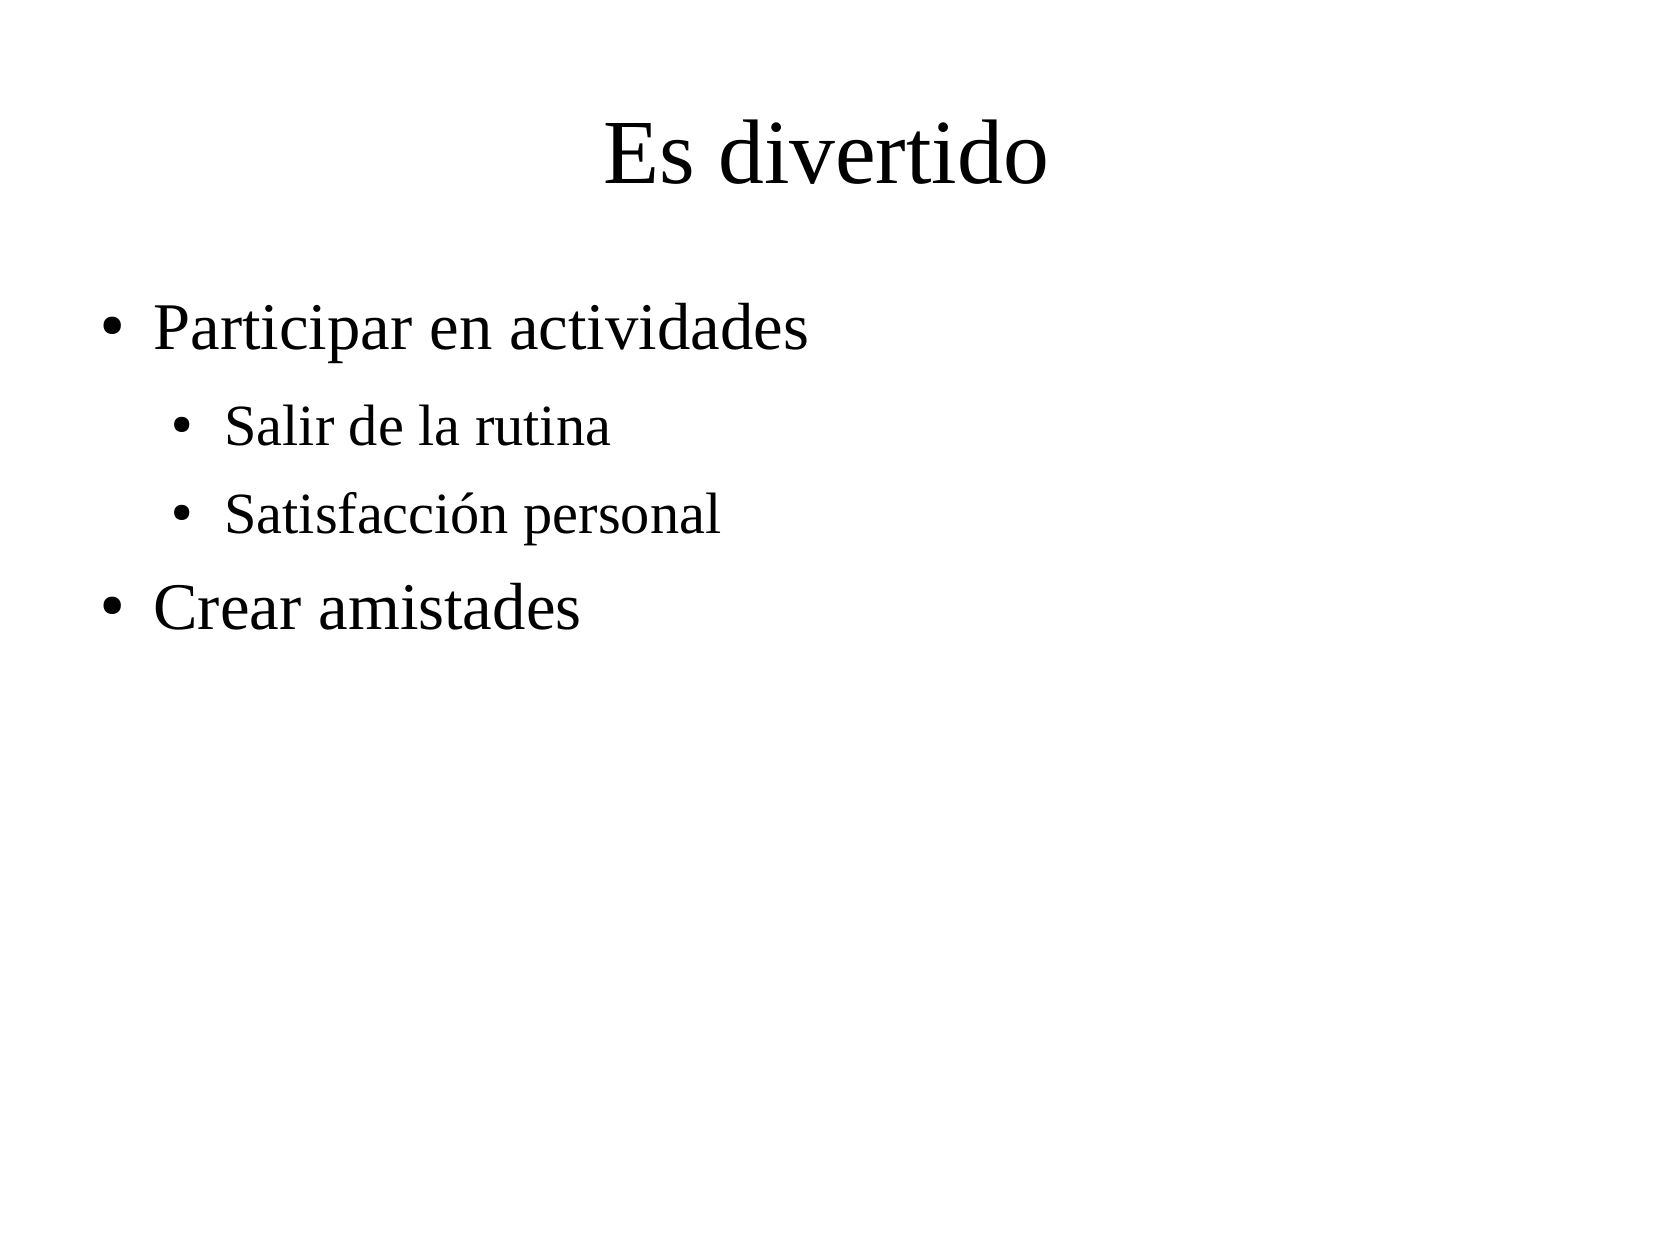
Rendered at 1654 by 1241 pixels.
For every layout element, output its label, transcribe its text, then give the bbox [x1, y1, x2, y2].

title Es divertido [82, 49, 1571, 257]
list Participar en actividades Salir de la rutina Satisfacción personal Crear amistades [82, 290, 1571, 1109]
